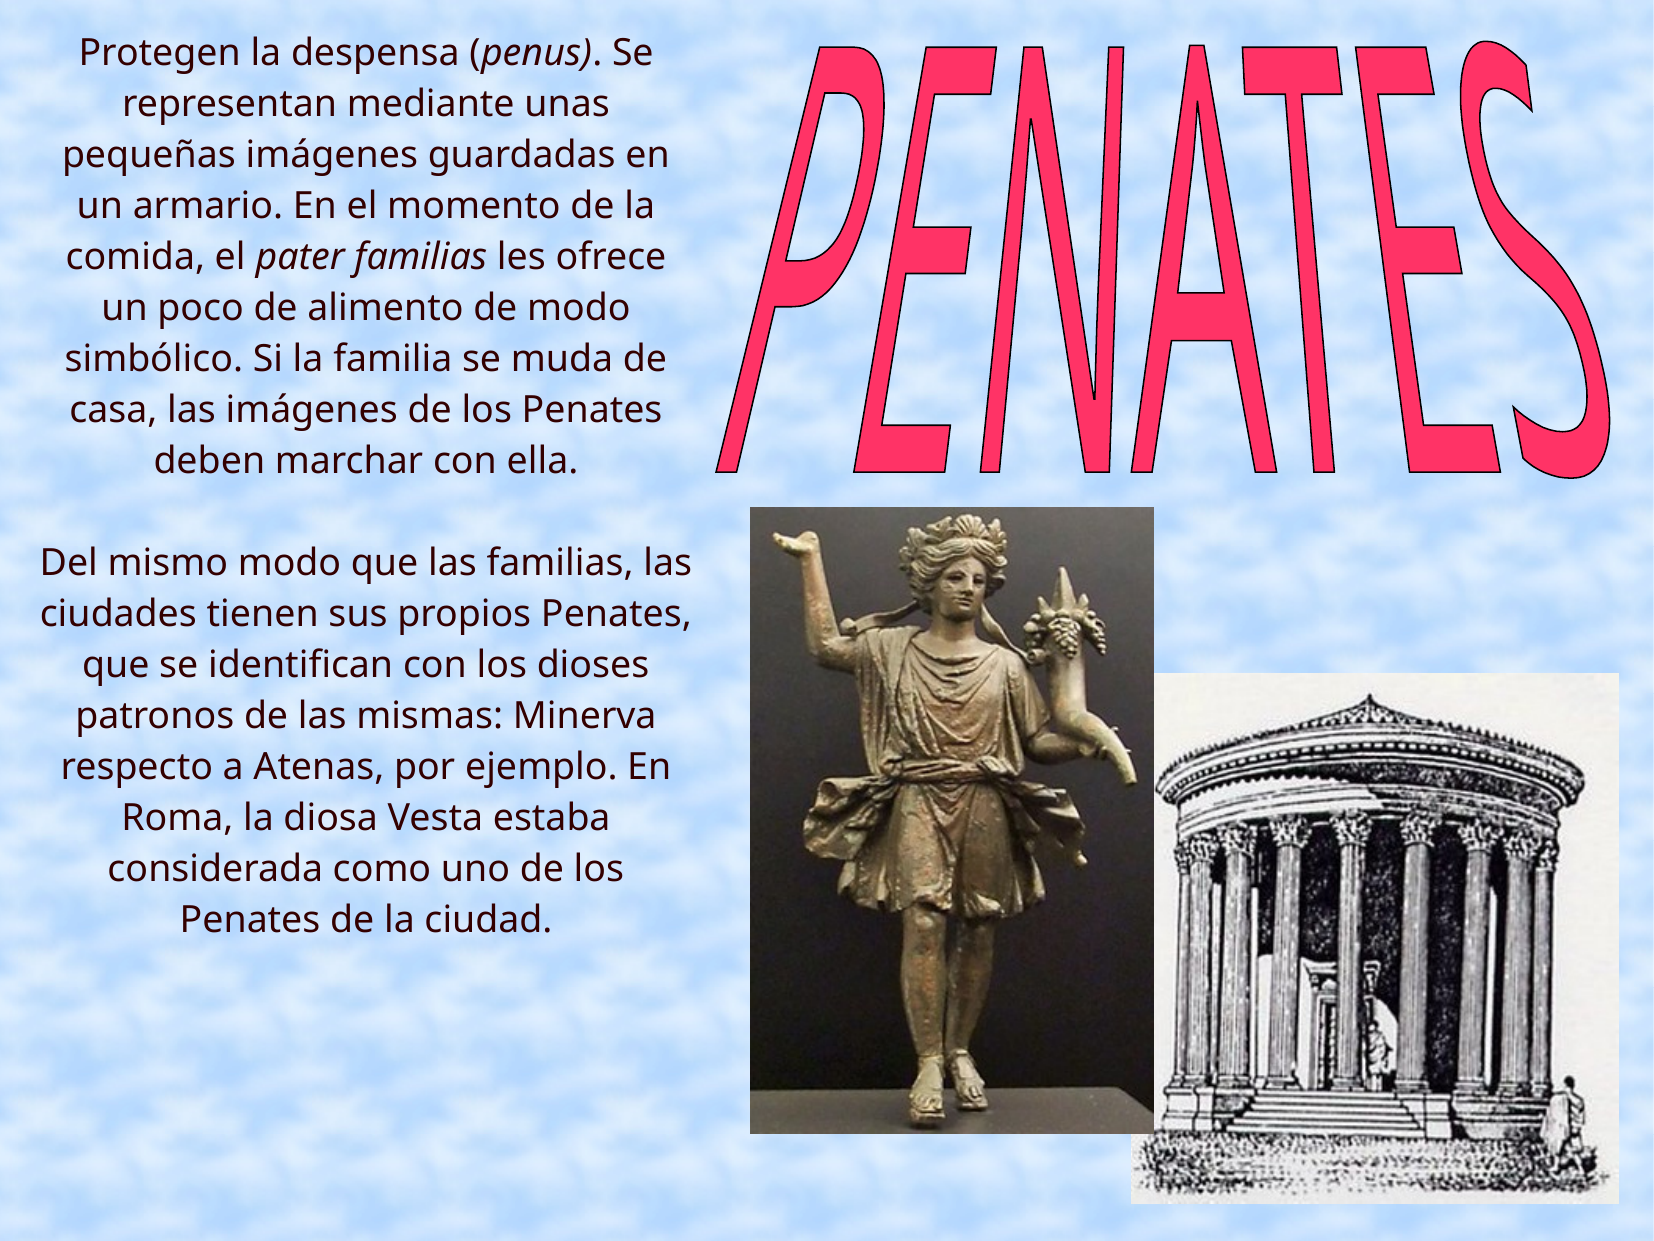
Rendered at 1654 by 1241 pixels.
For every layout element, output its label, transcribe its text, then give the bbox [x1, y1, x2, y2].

text_box Protegen la despensa (penus). Se representan mediante unas pequeñas imágenes guardadas en un armario. En el momento de la comida, el pater familias les ofrece un poco de alimento de modo simbólico. Si la familia se muda de casa, las imágenes de los Penates deben marchar con ella. Del mismo modo que las familias, las ciudades tienen sus propios Penates, que se identifican con los dioses patronos de las mismas: Minerva respecto a Atenas, por ejemplo. En Roma, la diosa Vesta estaba considerada como uno de los Penates de la ciudad. [23, 17, 709, 1241]
picture [0, 0, 1654, 1241]
text_box PENATES [716, 47, 884, 473]
text_box PENATES [1242, 47, 1342, 473]
text_box PENATES [1355, 47, 1501, 473]
text_box PENATES [1131, 45, 1277, 473]
text_box PENATES [853, 47, 997, 473]
text_box PENATES [980, 47, 1124, 473]
text_box PENATES [1460, 41, 1610, 479]
